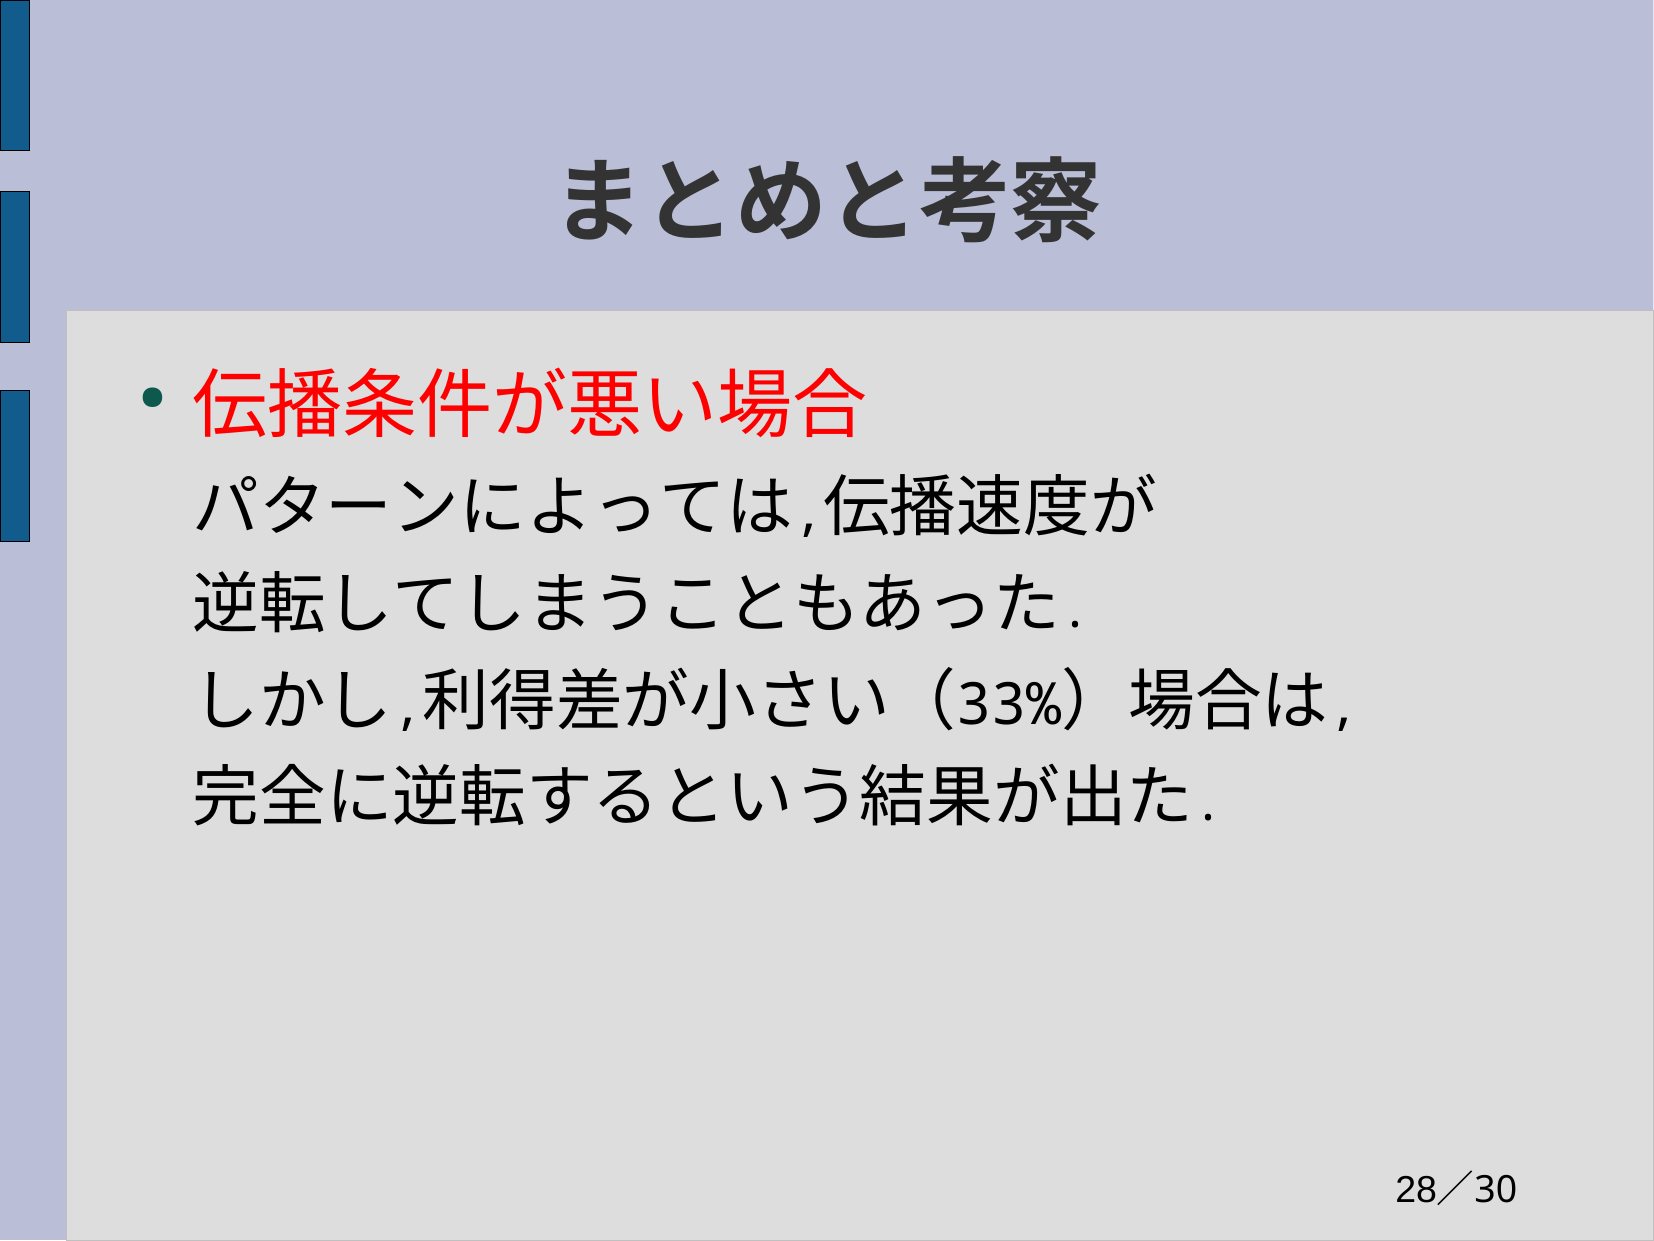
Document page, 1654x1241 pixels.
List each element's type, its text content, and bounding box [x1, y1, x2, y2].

list 伝播条件が悪い場合 パターンによっては,伝播速度が 逆転してしまうこともあった. しかし,利得差が小さい（33%）場合は, 完全に逆転するという結果が出た. [121, 344, 1534, 1127]
title まとめと考察 [121, 91, 1534, 299]
